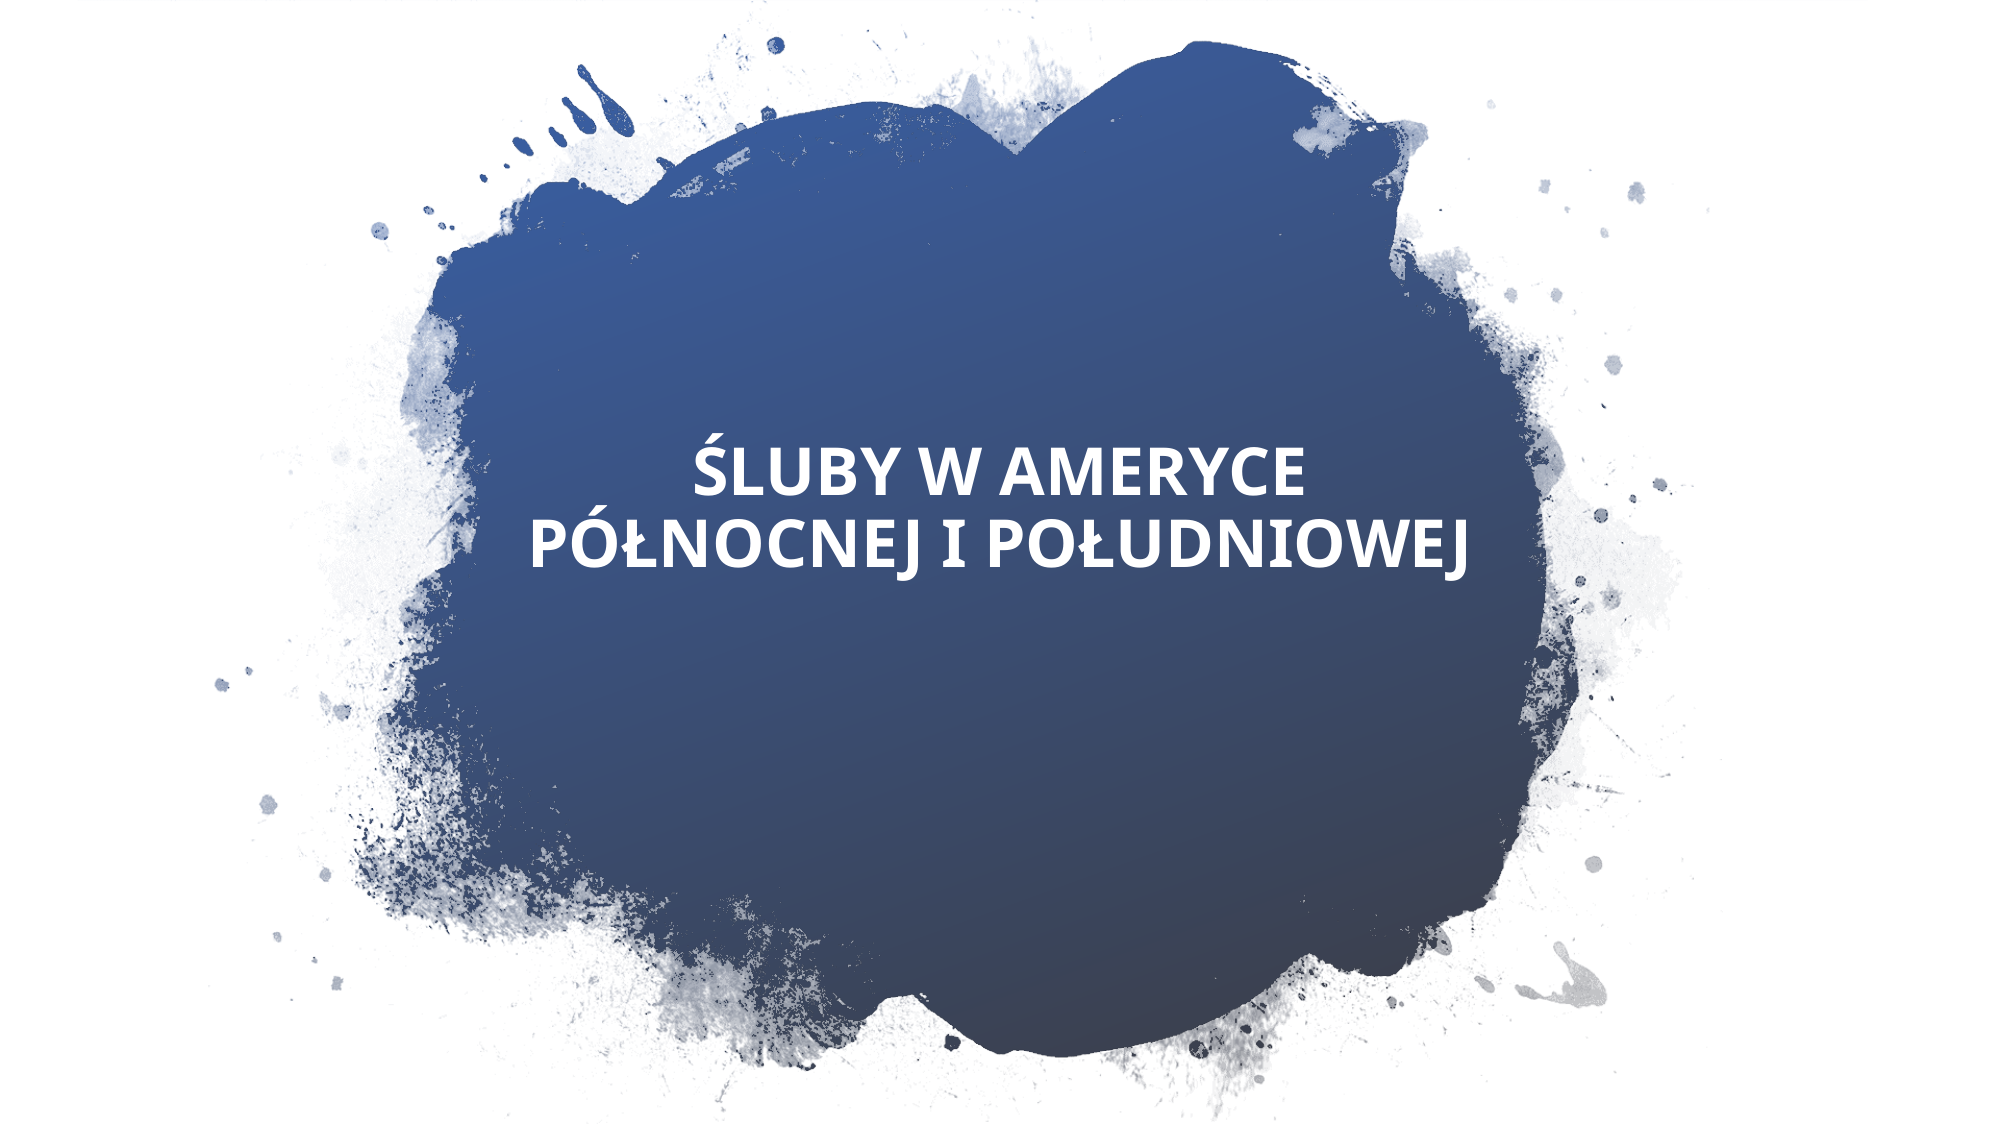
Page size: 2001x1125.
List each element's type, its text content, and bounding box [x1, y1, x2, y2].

title ŚLUBY W AMERYCE PÓŁNOCNEJ I POŁUDNIOWEJ [499, 335, 1502, 669]
picture [0, 0, 2000, 1125]
